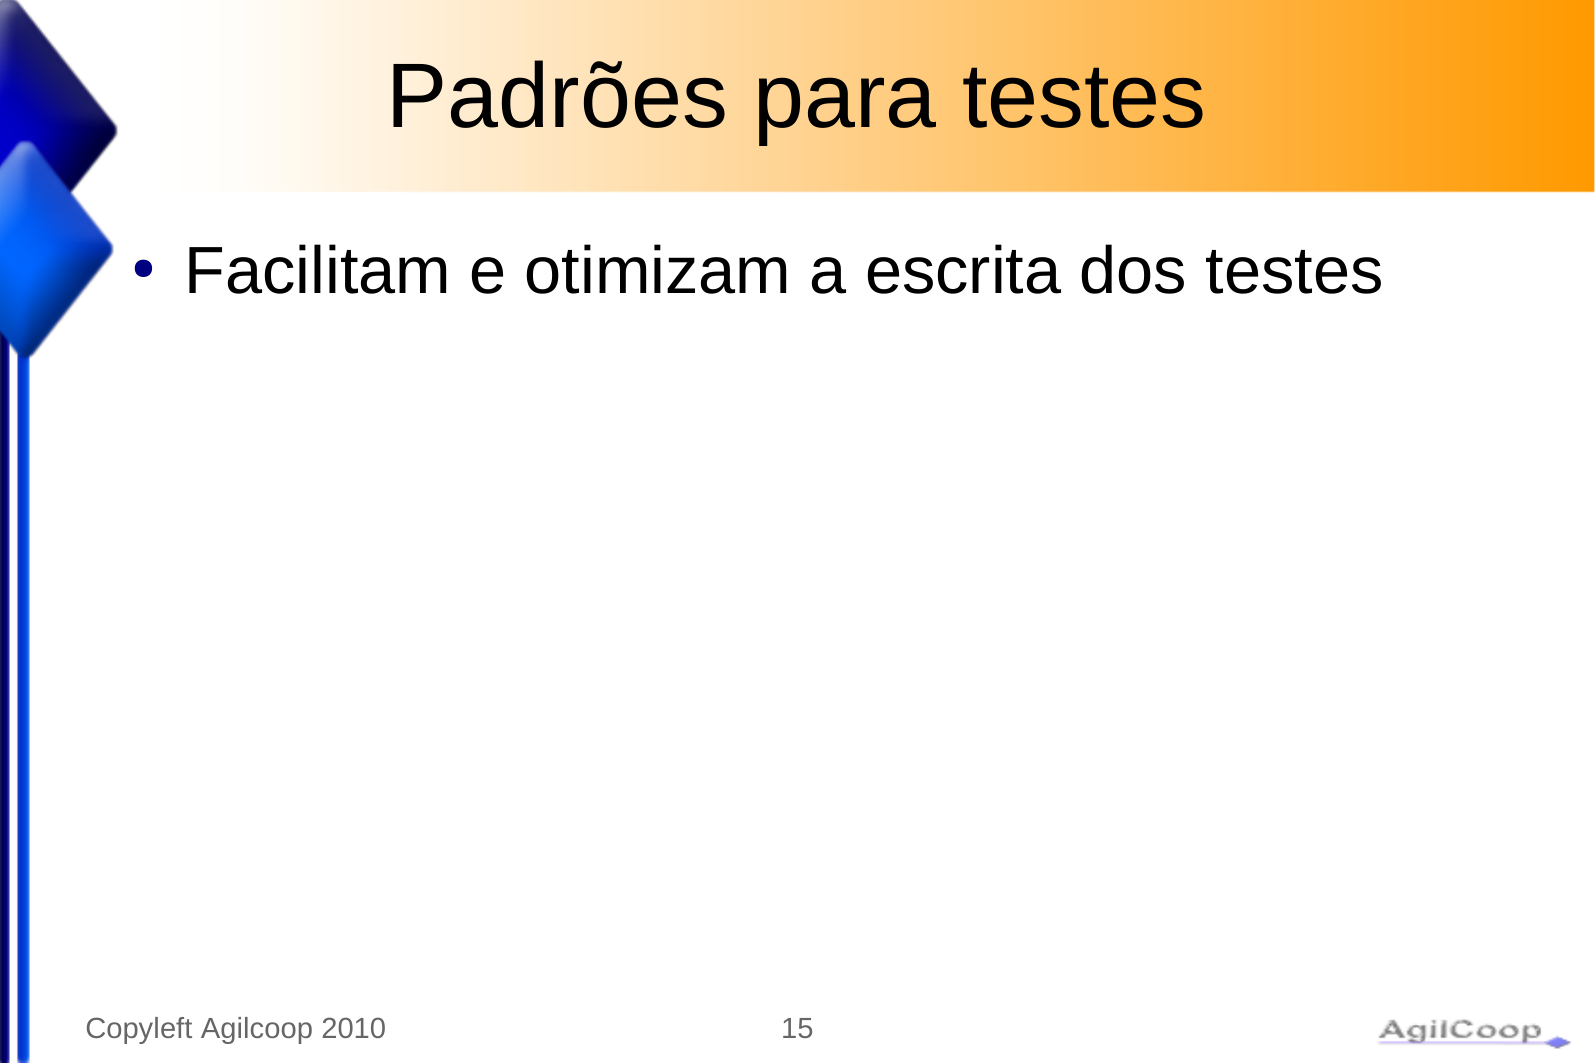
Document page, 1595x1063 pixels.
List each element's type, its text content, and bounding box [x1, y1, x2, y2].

picture [0, 0, 1595, 1063]
title Padrões para testes [79, 6, 1515, 185]
list Facilitam e otimizam a escrita dos testes [113, 232, 1549, 947]
